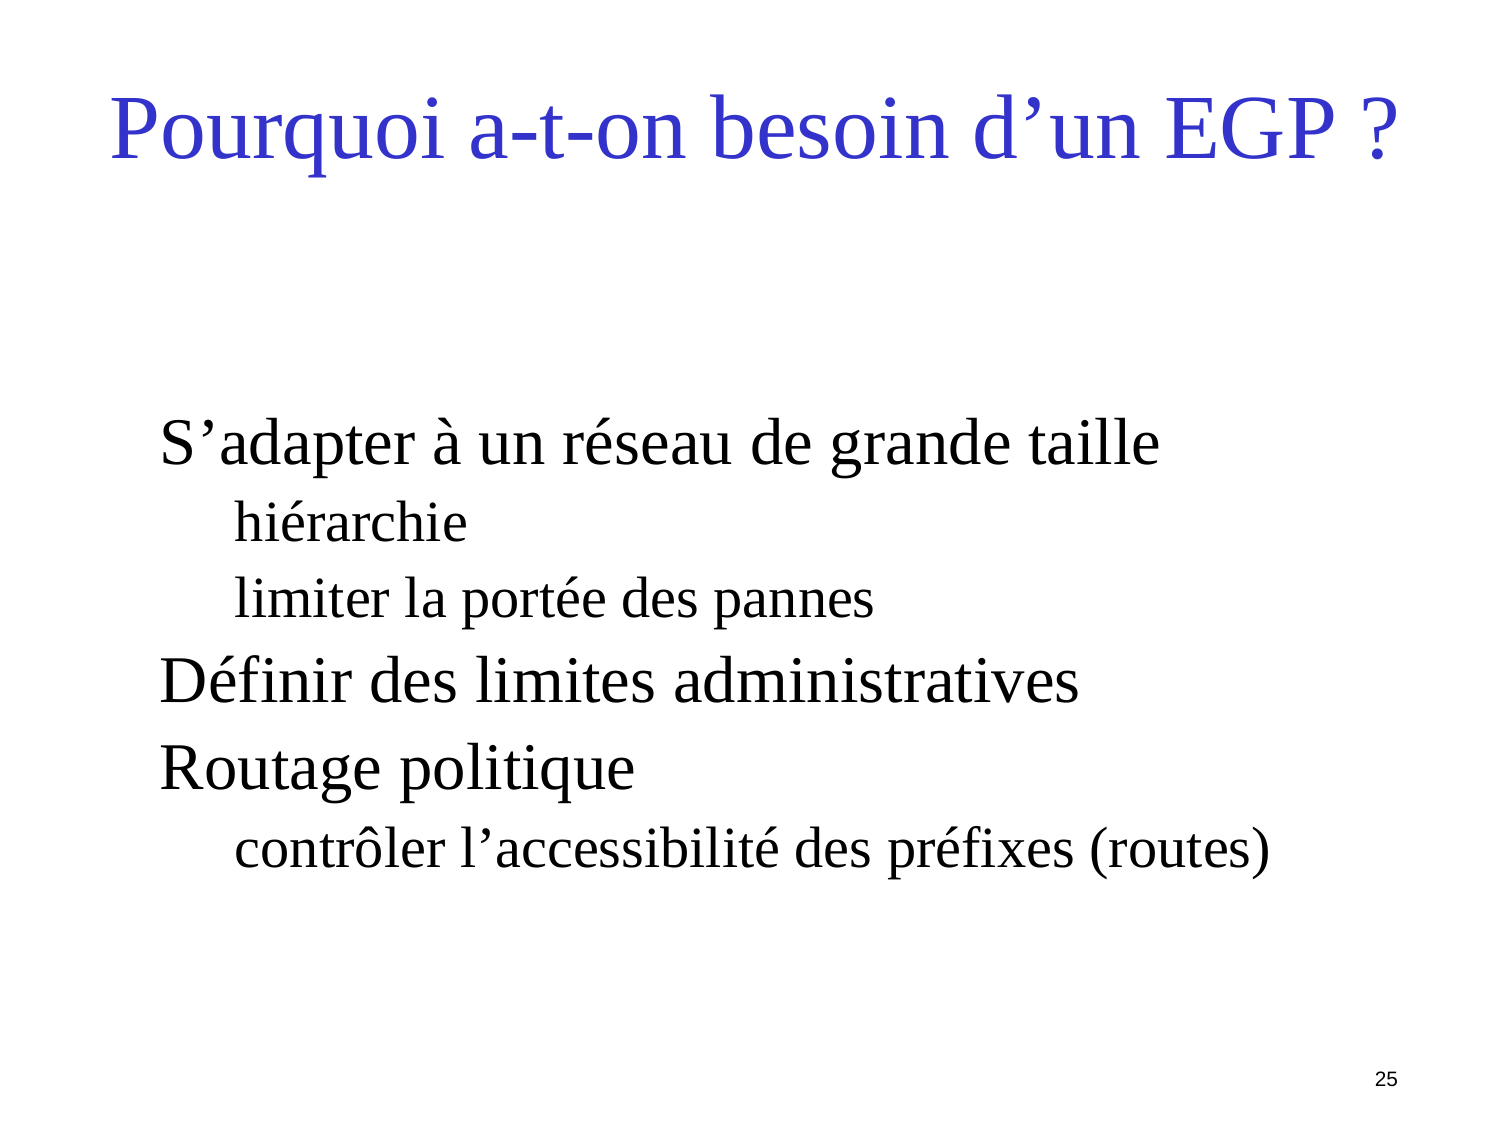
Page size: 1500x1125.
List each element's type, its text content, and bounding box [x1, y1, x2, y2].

title Pourquoi a-t-on besoin d’un EGP ? [75, 37, 1438, 226]
list S’adapter à un réseau de grande taille hiérarchie limiter la portée des pannes Définir des limites administratives Routage politique contrôler l’accessibilité des préfixes (routes) [112, 262, 1413, 1026]
